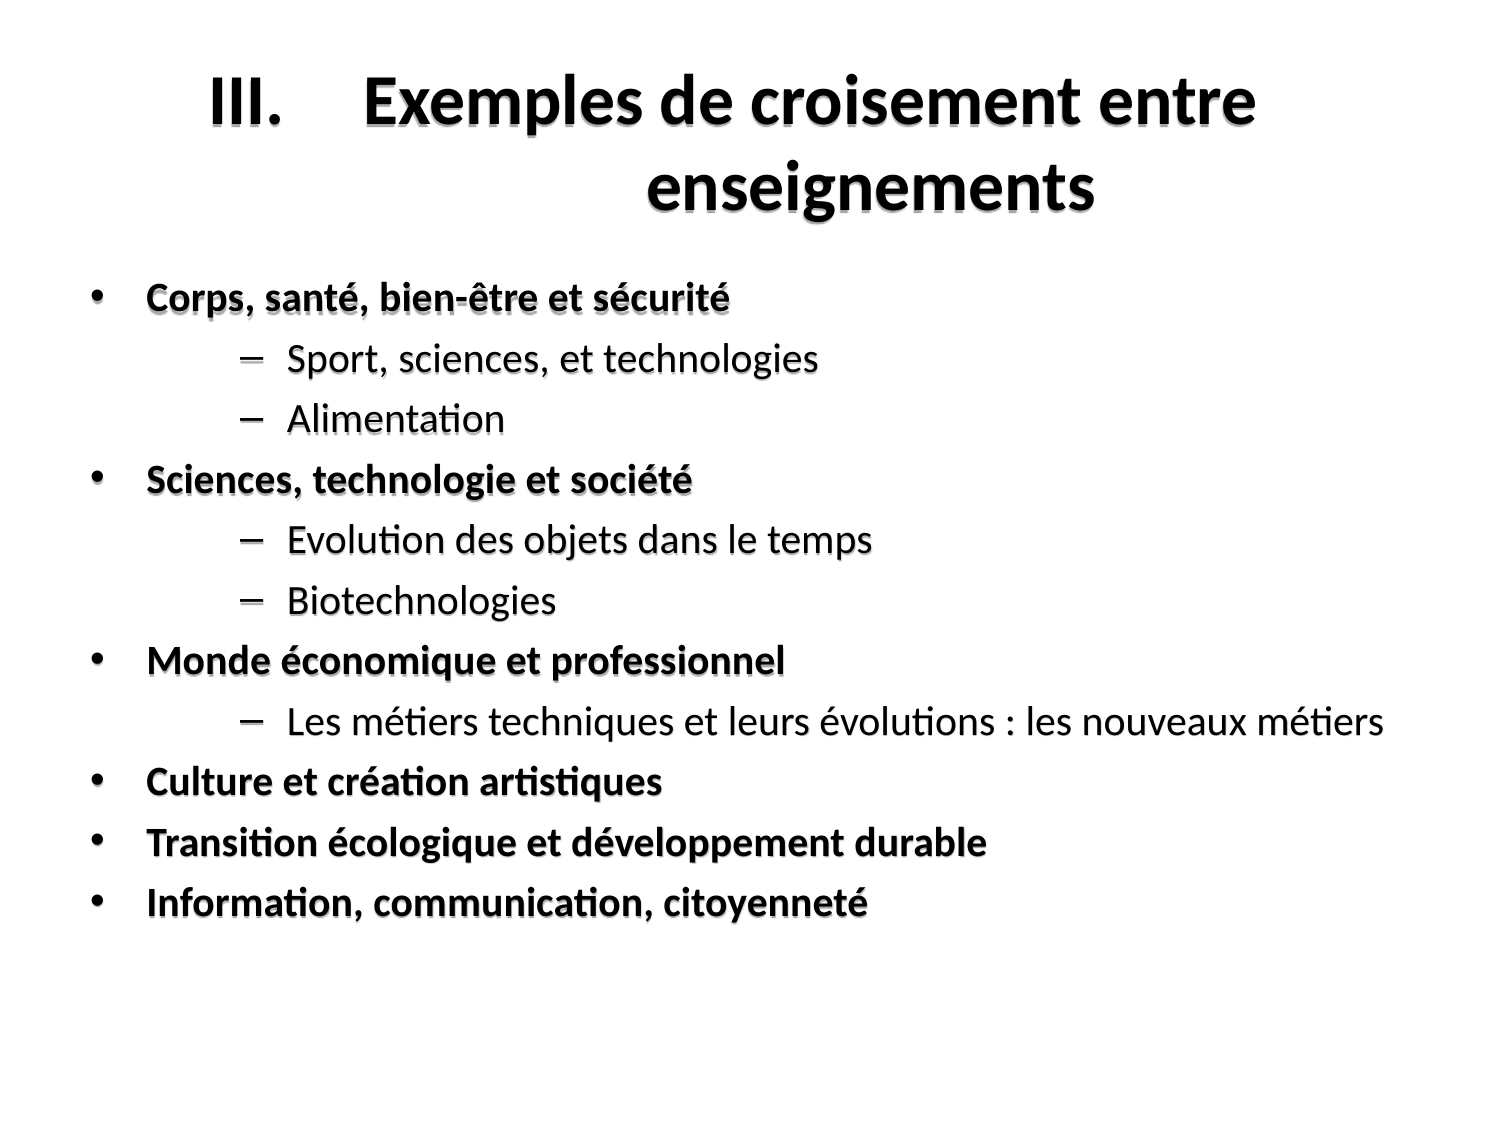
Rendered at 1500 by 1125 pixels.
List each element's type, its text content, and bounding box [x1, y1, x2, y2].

title Exemples de croisement entre enseignements [75, 45, 1426, 233]
list Corps, santé, bien-être et sécurité Sport, sciences, et technologies Alimentation Sciences, technologie et société Evolution des objets dans le temps Biotechnologies Monde économique et professionnel Les métiers techniques et leurs évolutions : les nouveaux métiers Culture et création artistiques Transition écologique et développement durable Information, communication, citoyenneté [75, 262, 1426, 1005]
